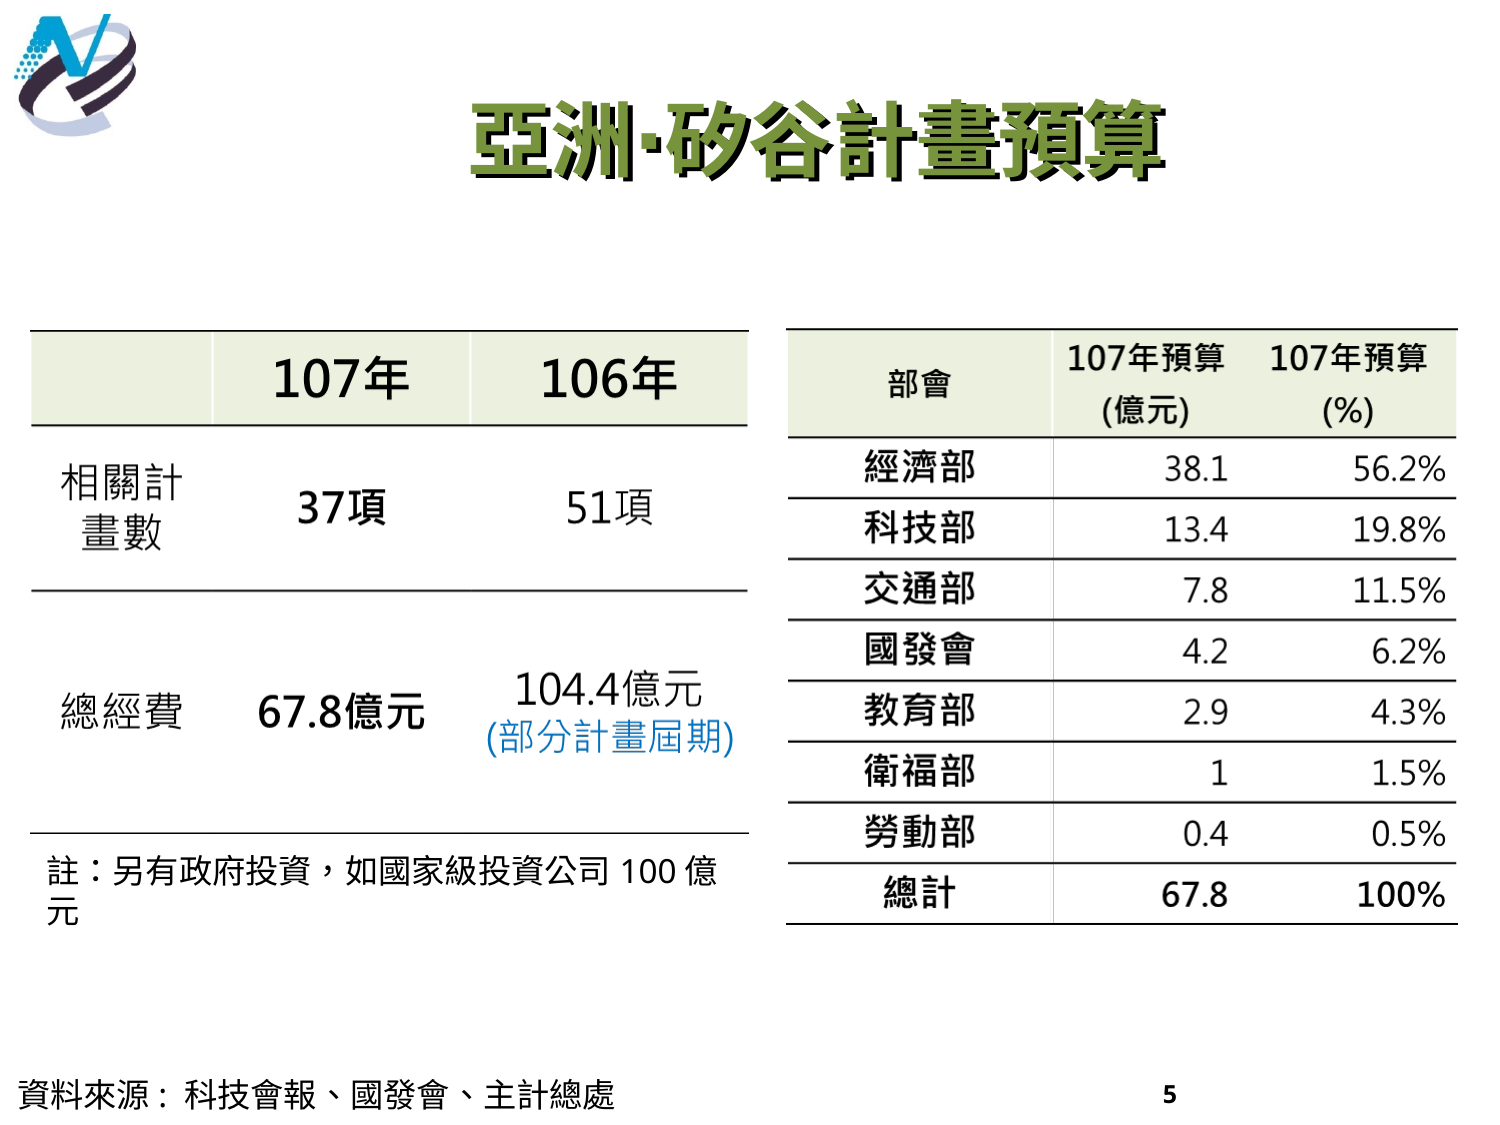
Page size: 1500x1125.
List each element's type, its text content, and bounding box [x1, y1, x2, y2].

picture [30, 331, 749, 834]
text_box 註：另有政府投資，如國家級投資公司100億元 [31, 843, 766, 940]
text_box 亞洲∙矽谷計畫預算 [139, 61, 1434, 213]
picture [786, 327, 1458, 939]
text_box 5 [1147, 1065, 1498, 1125]
text_box 資料來源: 科技會報、國發會、主計總處 [2, 1067, 655, 1123]
